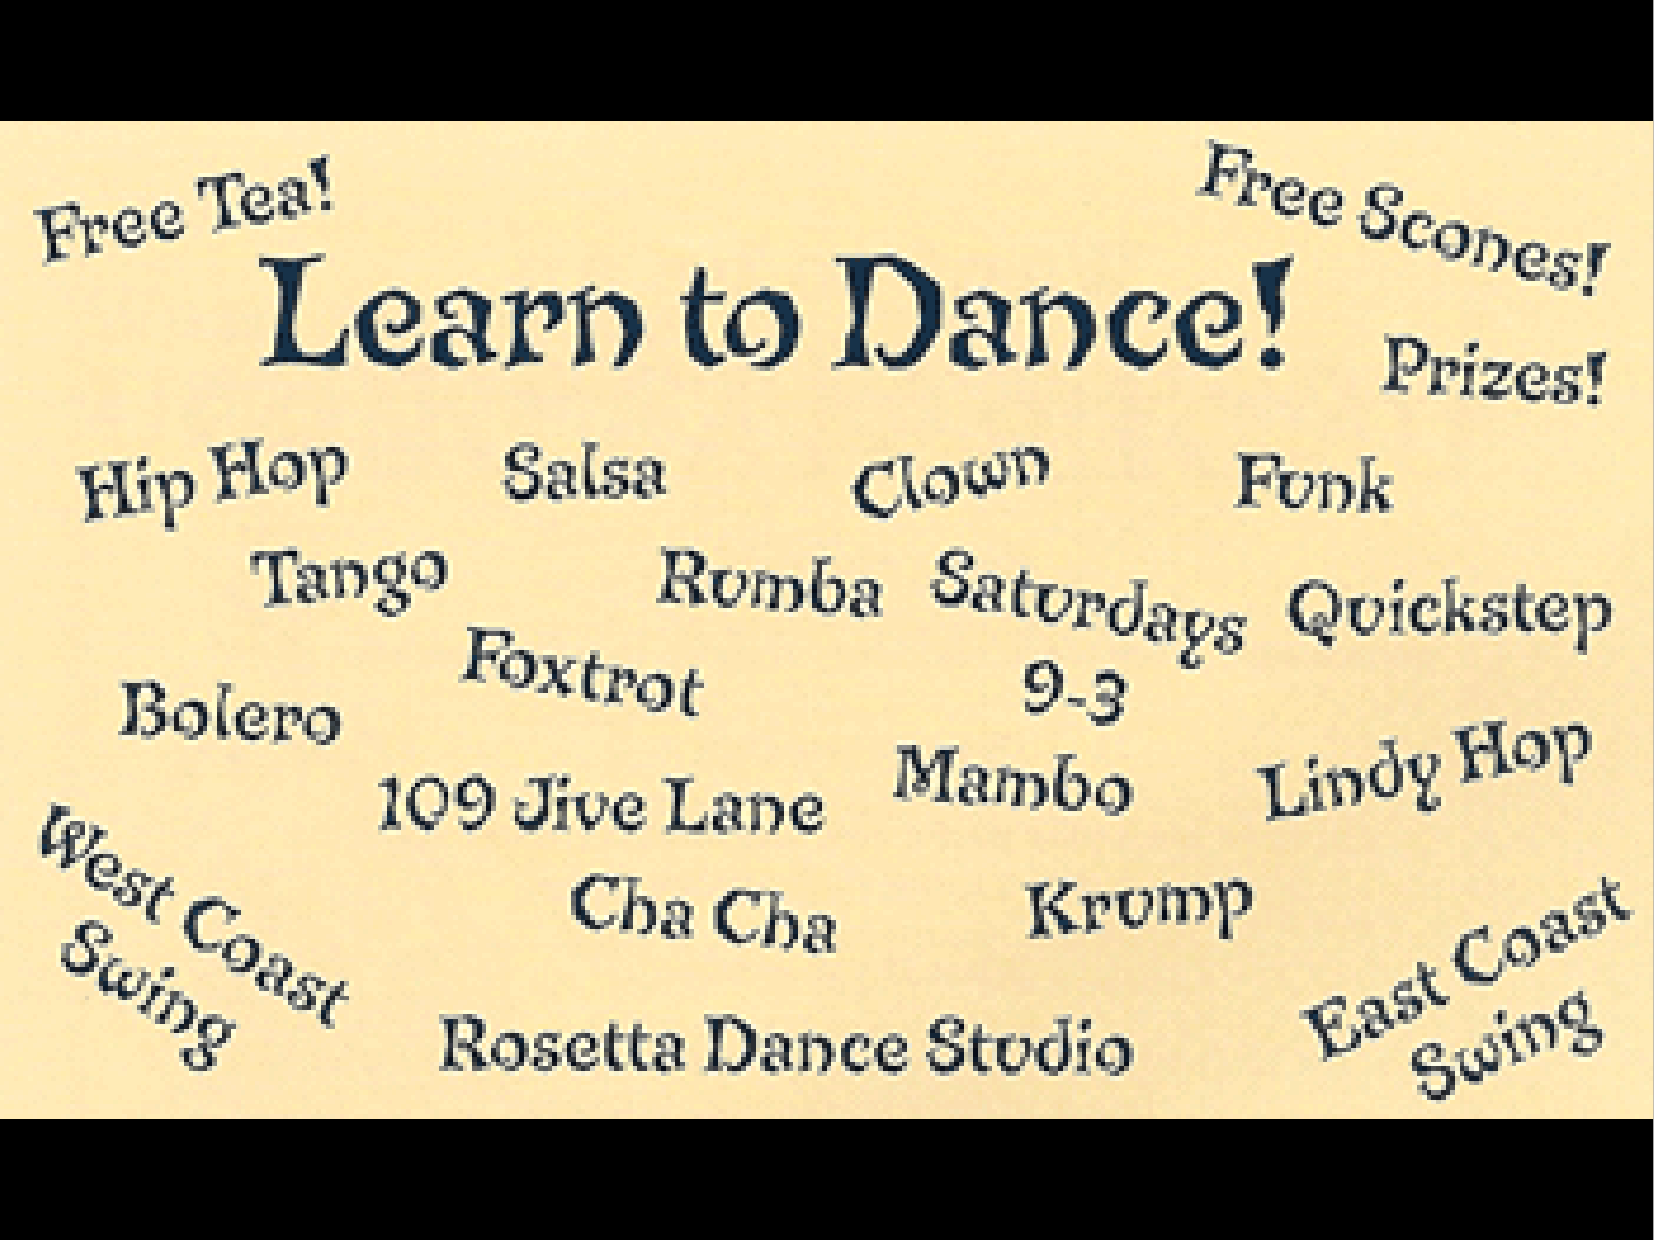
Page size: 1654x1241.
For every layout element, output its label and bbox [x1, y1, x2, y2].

picture [0, 121, 1654, 1119]
